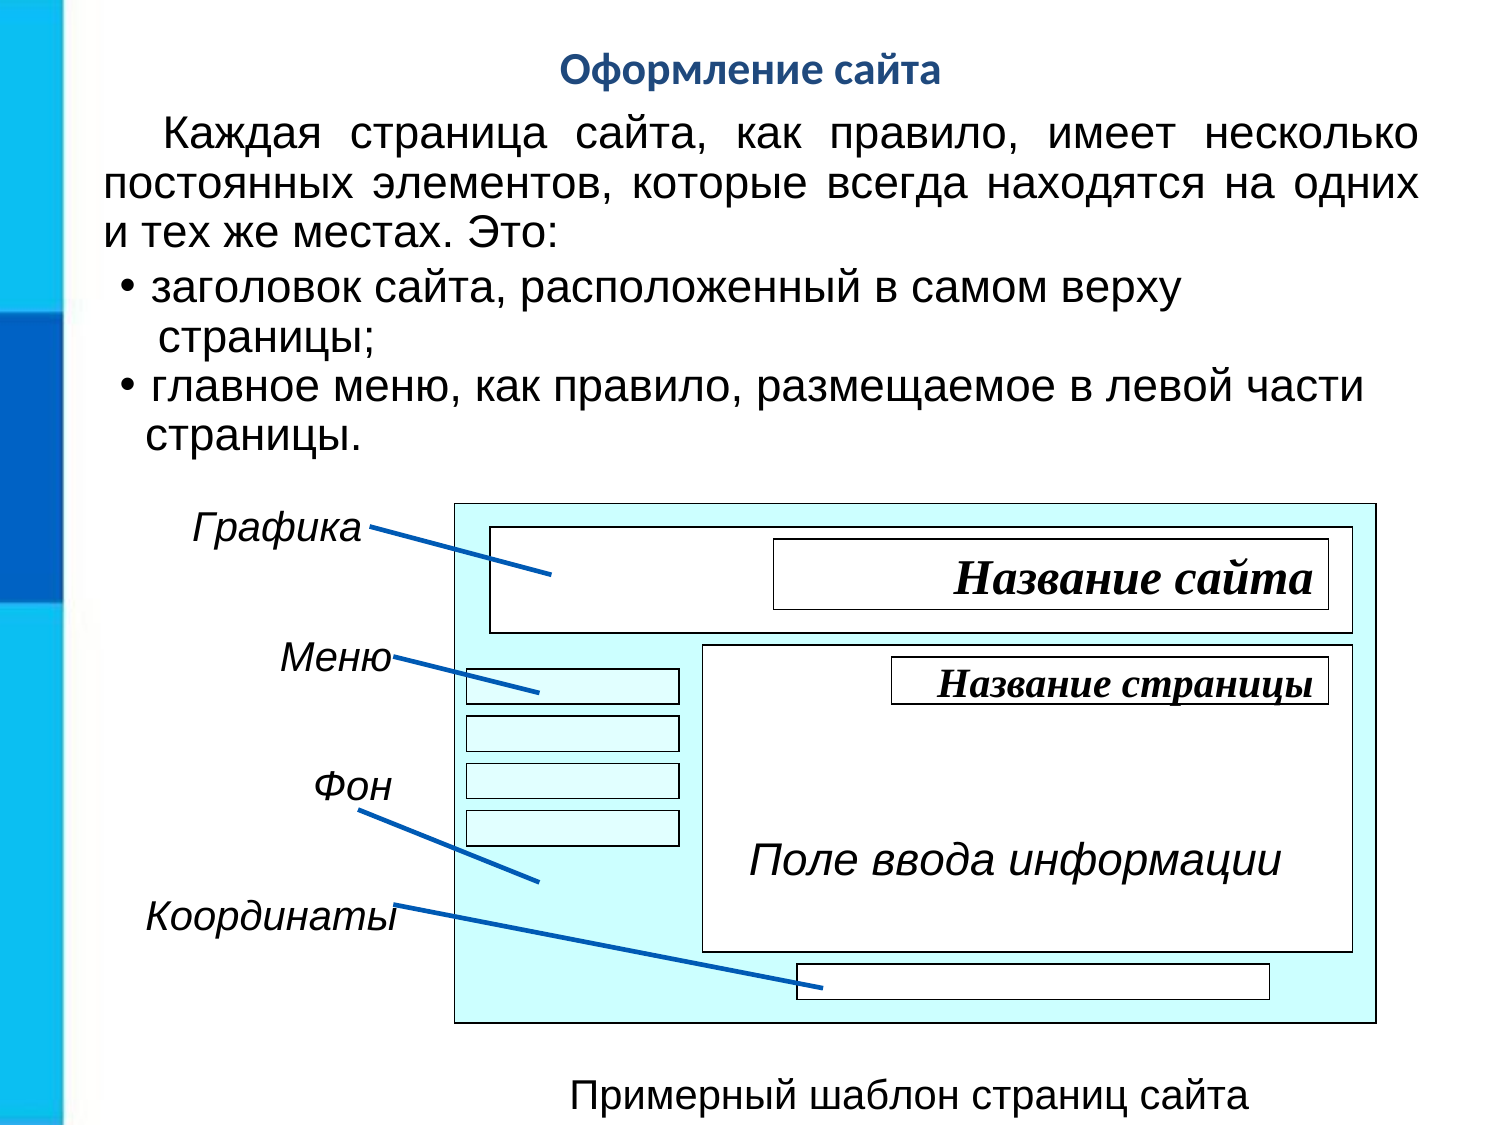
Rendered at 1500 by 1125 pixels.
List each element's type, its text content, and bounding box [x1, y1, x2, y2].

text_box Координаты [123, 881, 420, 948]
text_box Поле ввода информации [714, 822, 1317, 893]
text_box Меню [147, 621, 408, 688]
text_box [454, 503, 1377, 1024]
text_box Оформление сайта [76, 30, 1425, 102]
text_box Название страницы [891, 657, 1329, 705]
text_box Фон [147, 751, 408, 818]
text_box Графика [147, 491, 408, 558]
picture [0, 0, 1500, 1125]
text_box Каждая страница сайта, как правило, имеет несколько постоянных элементов, которые всегда находятся на одних и тех же местах. Это: [88, 101, 1436, 266]
text_box Примерный шаблон страниц сайта [454, 1059, 1365, 1125]
text_box Название сайта [773, 538, 1329, 610]
text_box заголовок сайта, расположенный в самом верху страницы; главное меню, как правило, размещаемое в левой части страницы. [76, 255, 1424, 469]
